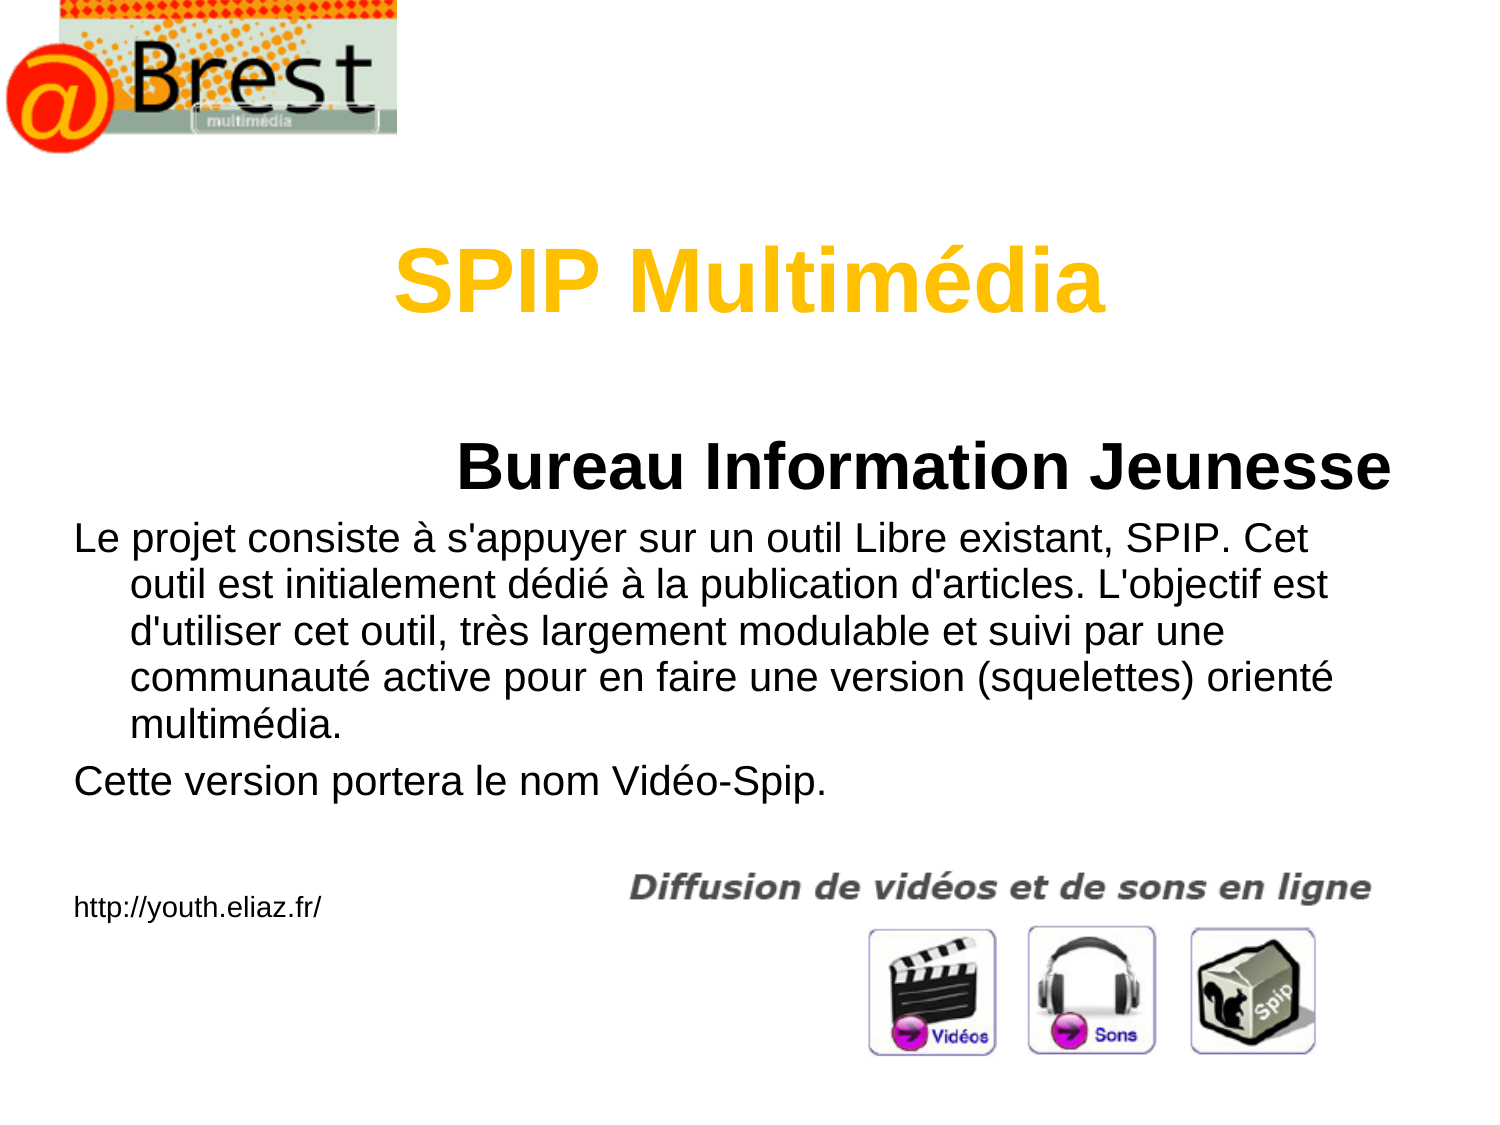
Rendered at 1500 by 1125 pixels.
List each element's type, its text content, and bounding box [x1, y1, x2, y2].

picture [398, 846, 1413, 1125]
title SPIP Multimédia [0, 187, 1500, 375]
picture [0, 0, 397, 157]
list Bureau Information Jeunesse Le projet consiste à s'appuyer sur un outil Libre existant, SPIP. Cet outil est initialement dédié à la publication d'articles. L'objectif est d'utiliser cet outil, très largement modulable et suivi par une communauté active pour en faire une version (squelettes) orienté multimédia. Cette version portera le nom Vidéo-Spip. http://youth.eliaz.fr/ [58, 421, 1409, 1007]
